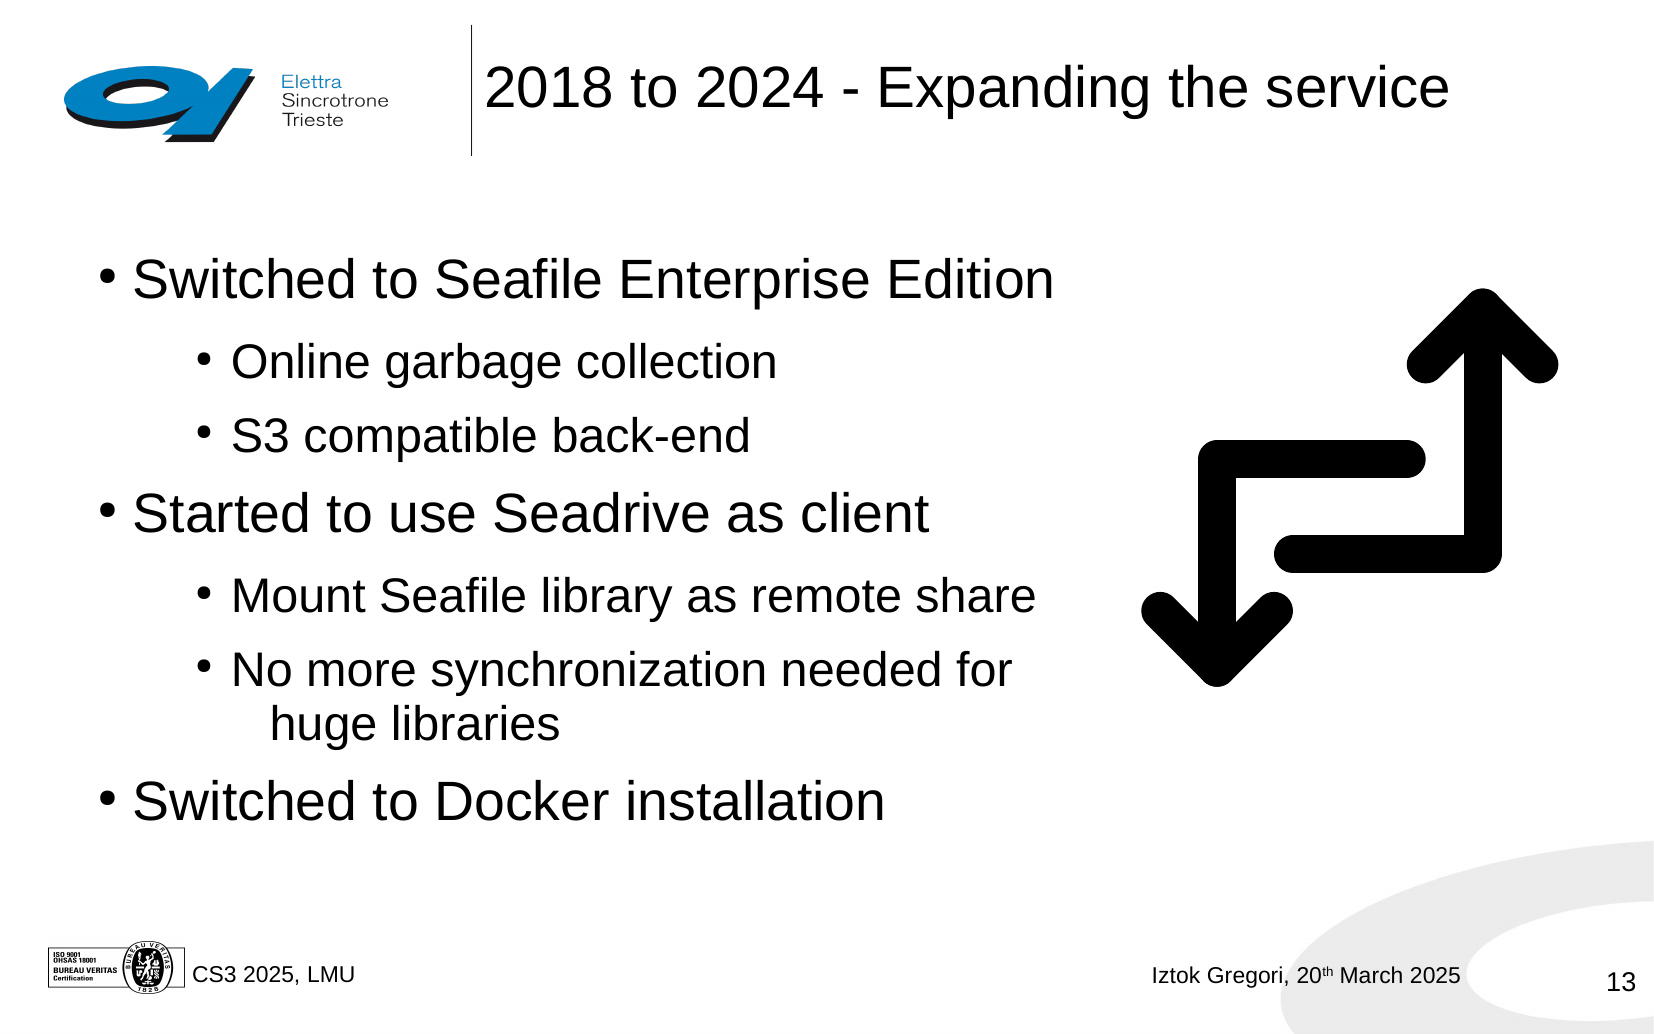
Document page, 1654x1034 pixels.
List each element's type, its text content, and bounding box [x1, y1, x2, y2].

picture [0, 5, 1654, 1034]
list Switched to Seafile Enterprise Edition Online garbage collection S3 compatible back-end Started to use Seadrive as client Mount Seafile library as remote share No more synchronization needed for huge libraries Switched to Docker installation [82, 241, 1099, 924]
title 2018 to 2024 - Expanding the service [484, 24, 1583, 153]
text_box <number> [1606, 967, 1654, 1000]
